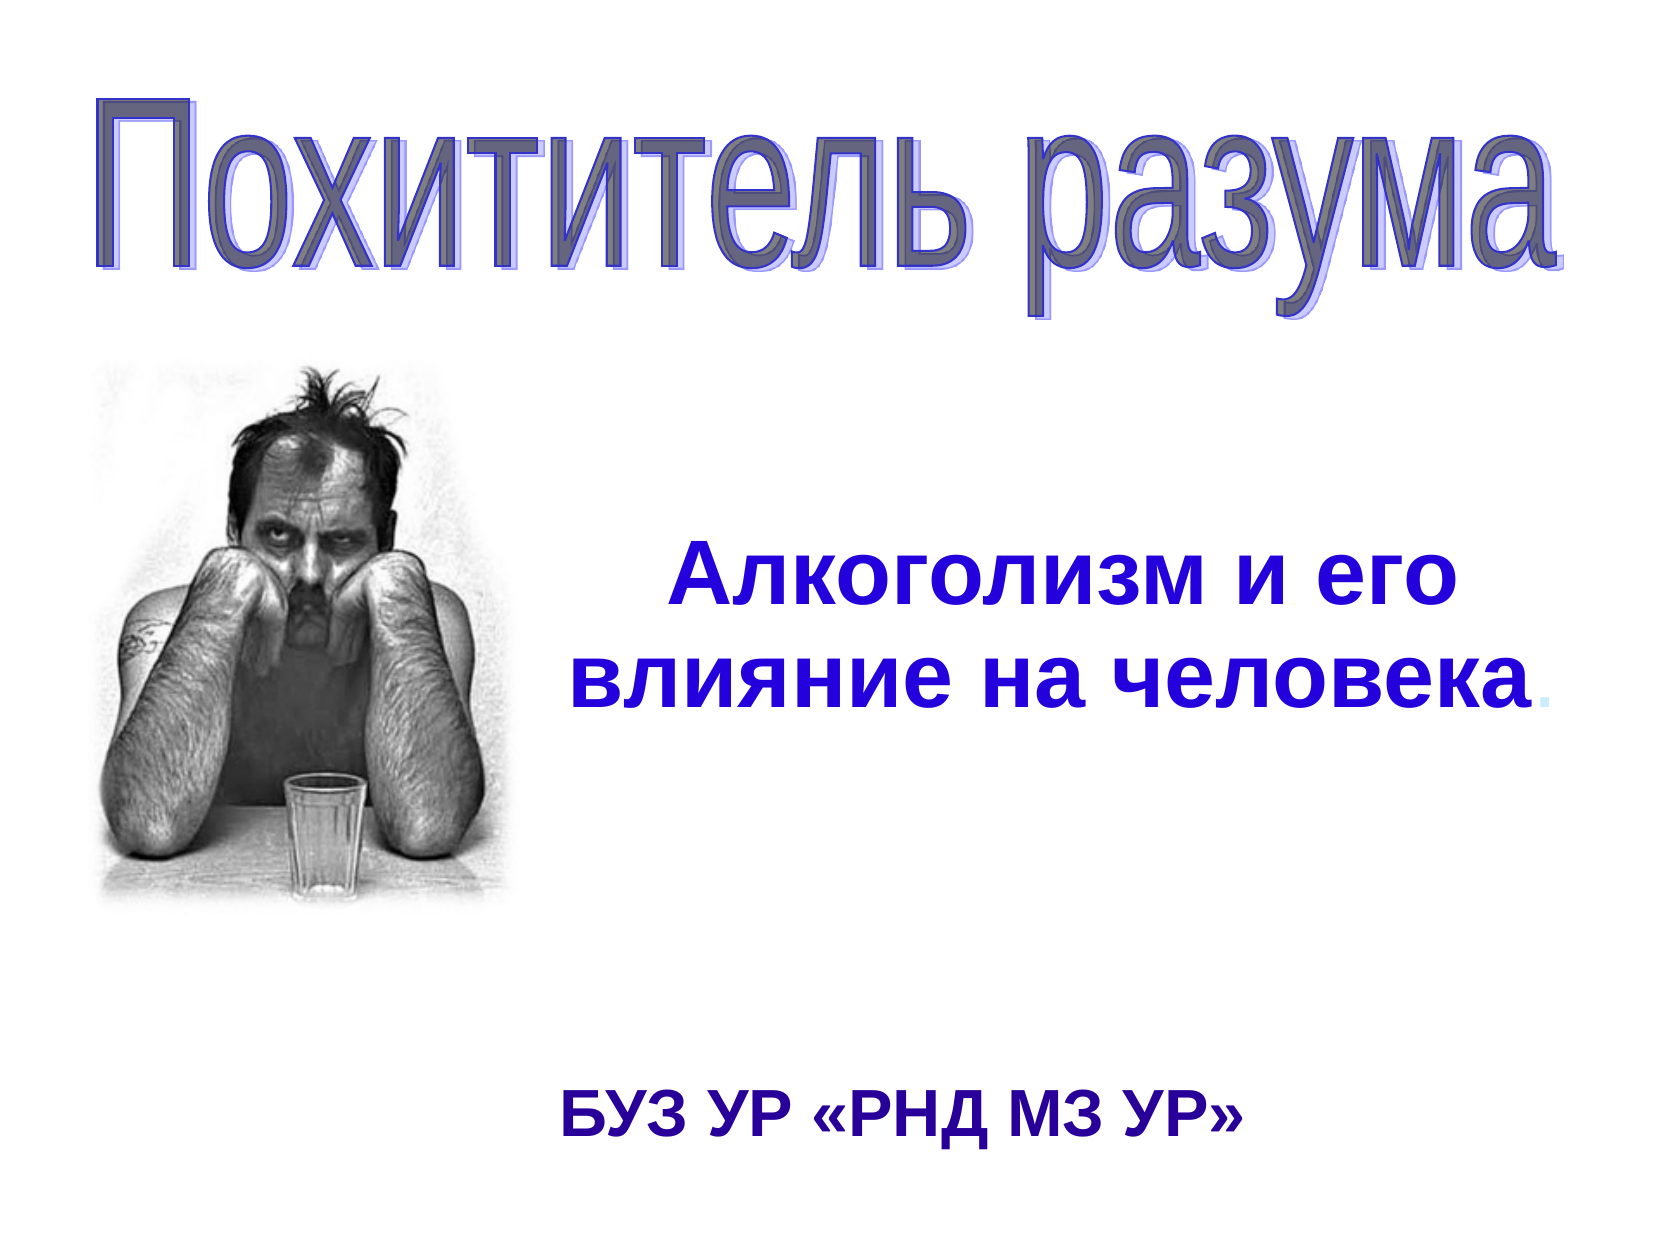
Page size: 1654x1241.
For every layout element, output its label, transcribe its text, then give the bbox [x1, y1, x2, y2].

subtitle БУЗ УР «РНД МЗ УР» [206, 1062, 1599, 1165]
text_box Похититель разума [97, 99, 190, 266]
text_box Похититель разума [467, 138, 538, 266]
text_box Похититель разума [1202, 135, 1268, 269]
title Алкоголизм и его влияние на человека. [531, 442, 1595, 806]
text_box Похититель разума [634, 138, 705, 266]
text_box Похититель разума [551, 138, 621, 266]
text_box Похититель разума [897, 138, 966, 266]
text_box Похититель разума [1272, 138, 1354, 316]
picture [88, 354, 520, 915]
text_box Похититель разума [1028, 135, 1102, 316]
text_box Похититель разума [712, 135, 790, 269]
text_box Похититель разума [1471, 135, 1556, 269]
text_box Похититель разума [208, 135, 287, 269]
text_box Похититель разума [791, 138, 876, 269]
text_box Похититель разума [384, 138, 454, 266]
text_box Похититель разума [1115, 135, 1201, 269]
text_box Похититель разума [293, 138, 372, 266]
text_box Похититель разума [1363, 138, 1454, 266]
